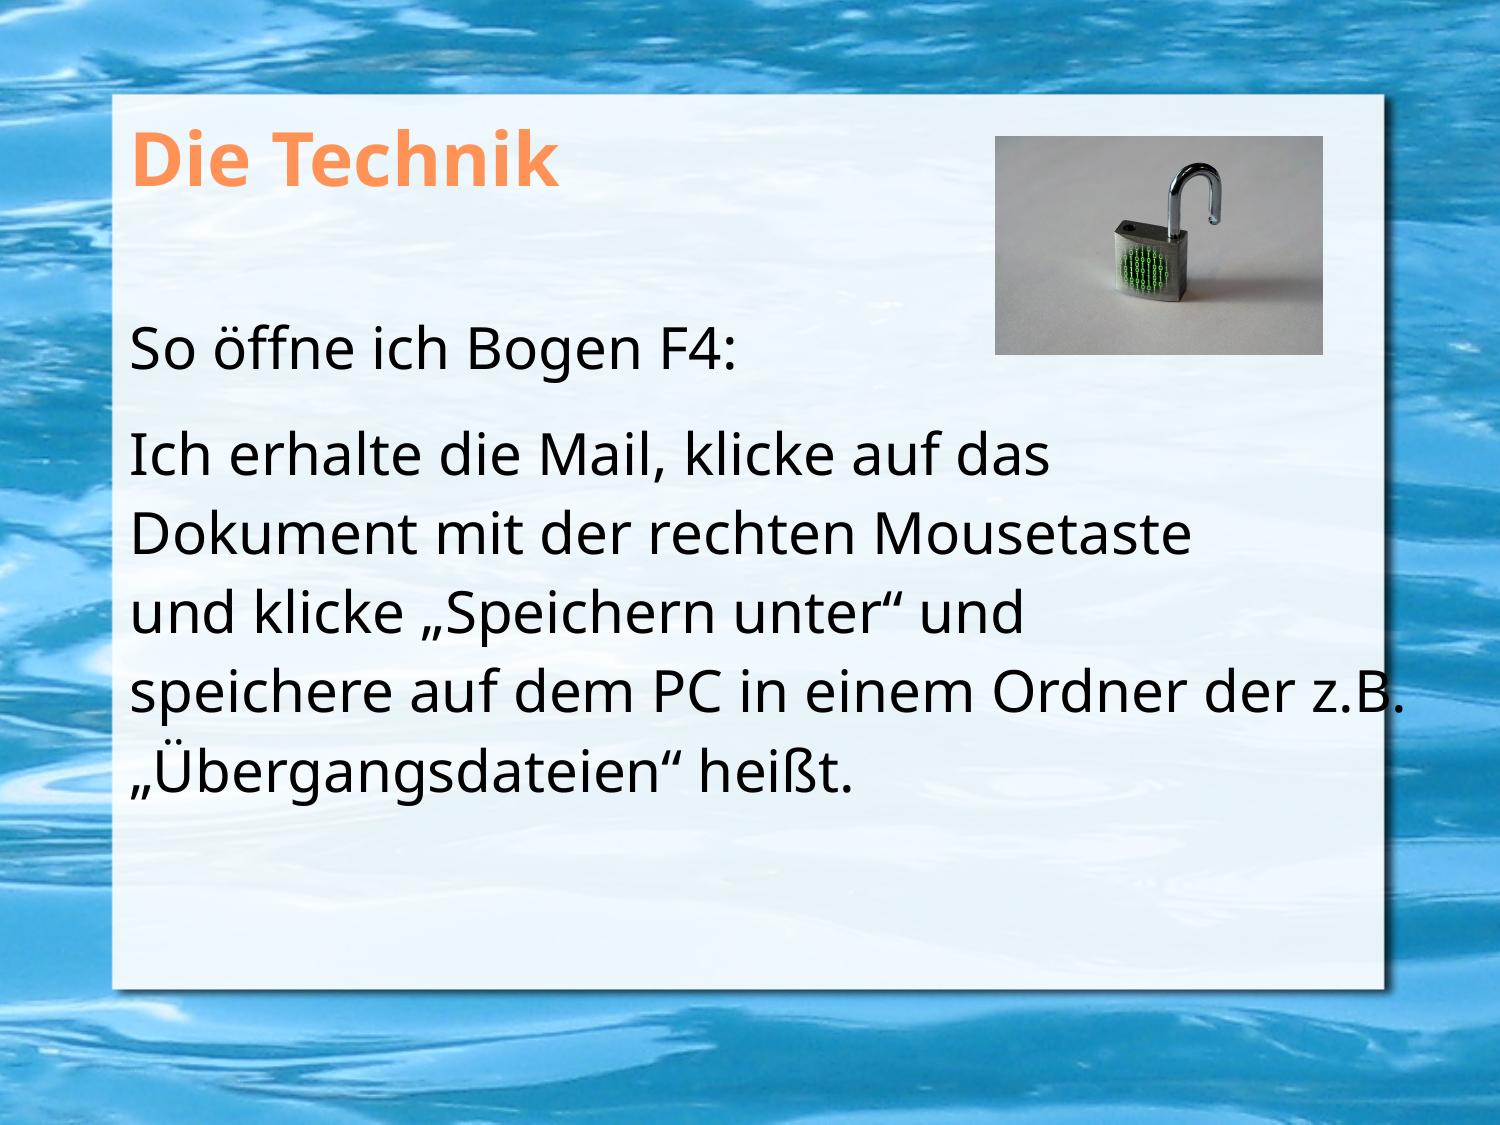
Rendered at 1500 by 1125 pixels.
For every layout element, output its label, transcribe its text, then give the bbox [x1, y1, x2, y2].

picture [0, 0, 1500, 1125]
text_box So öffne ich Bogen F4: Ich erhalte die Mail, klicke auf das Dokument mit der rechten Mousetaste und klicke „Speichern unter“ und speichere auf dem PC in einem Ordner der z.B. „Übergangsdateien“ heißt. [129, 307, 1489, 1125]
title Die Technik [70, 70, 1414, 244]
